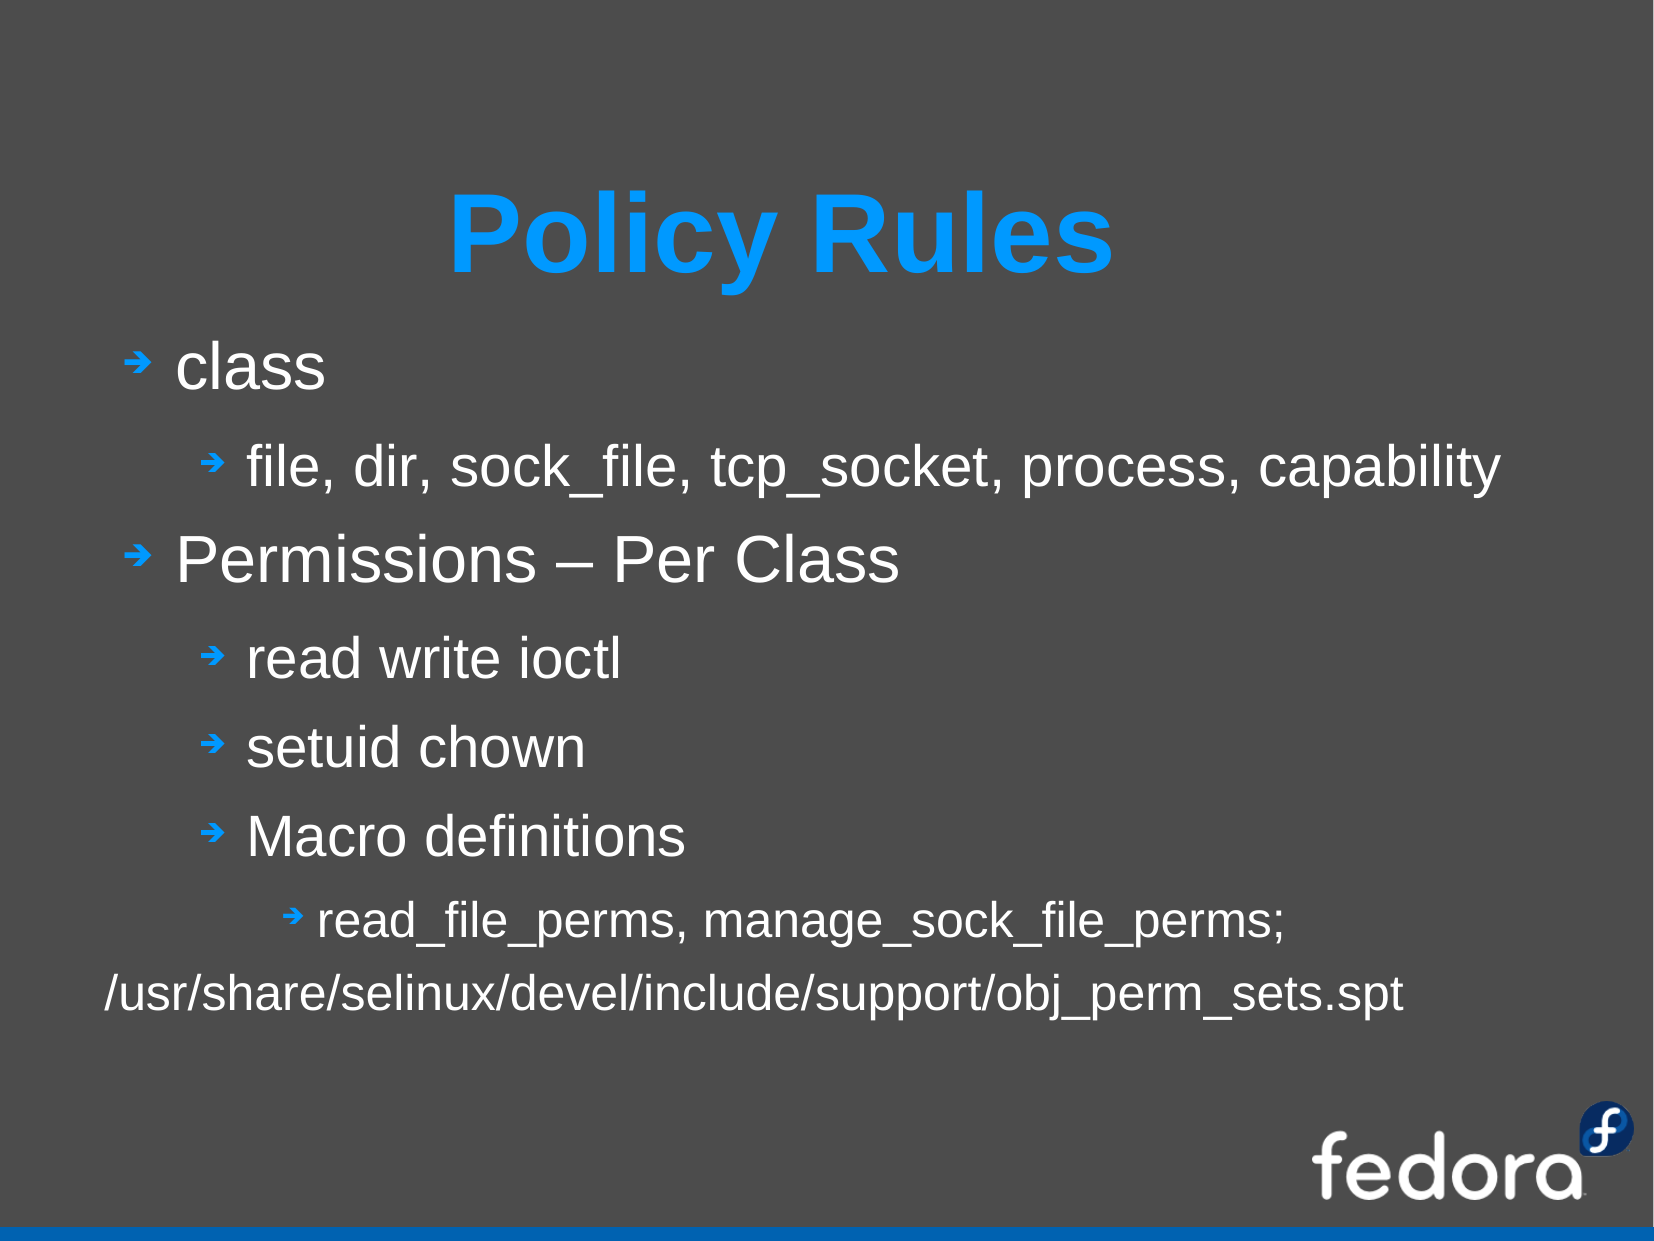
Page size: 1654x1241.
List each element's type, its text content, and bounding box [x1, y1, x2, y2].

title Policy Rules [79, 159, 1485, 308]
picture [1312, 1101, 1634, 1200]
list class file, dir, sock_file, tcp_socket, process, capability Permissions – Per Class read write ioctl setuid chown Macro definitions read_file_perms, manage_sock_file_perms; /usr/share/selinux/devel/include/support/obj_perm_sets.spt [104, 329, 1510, 1062]
